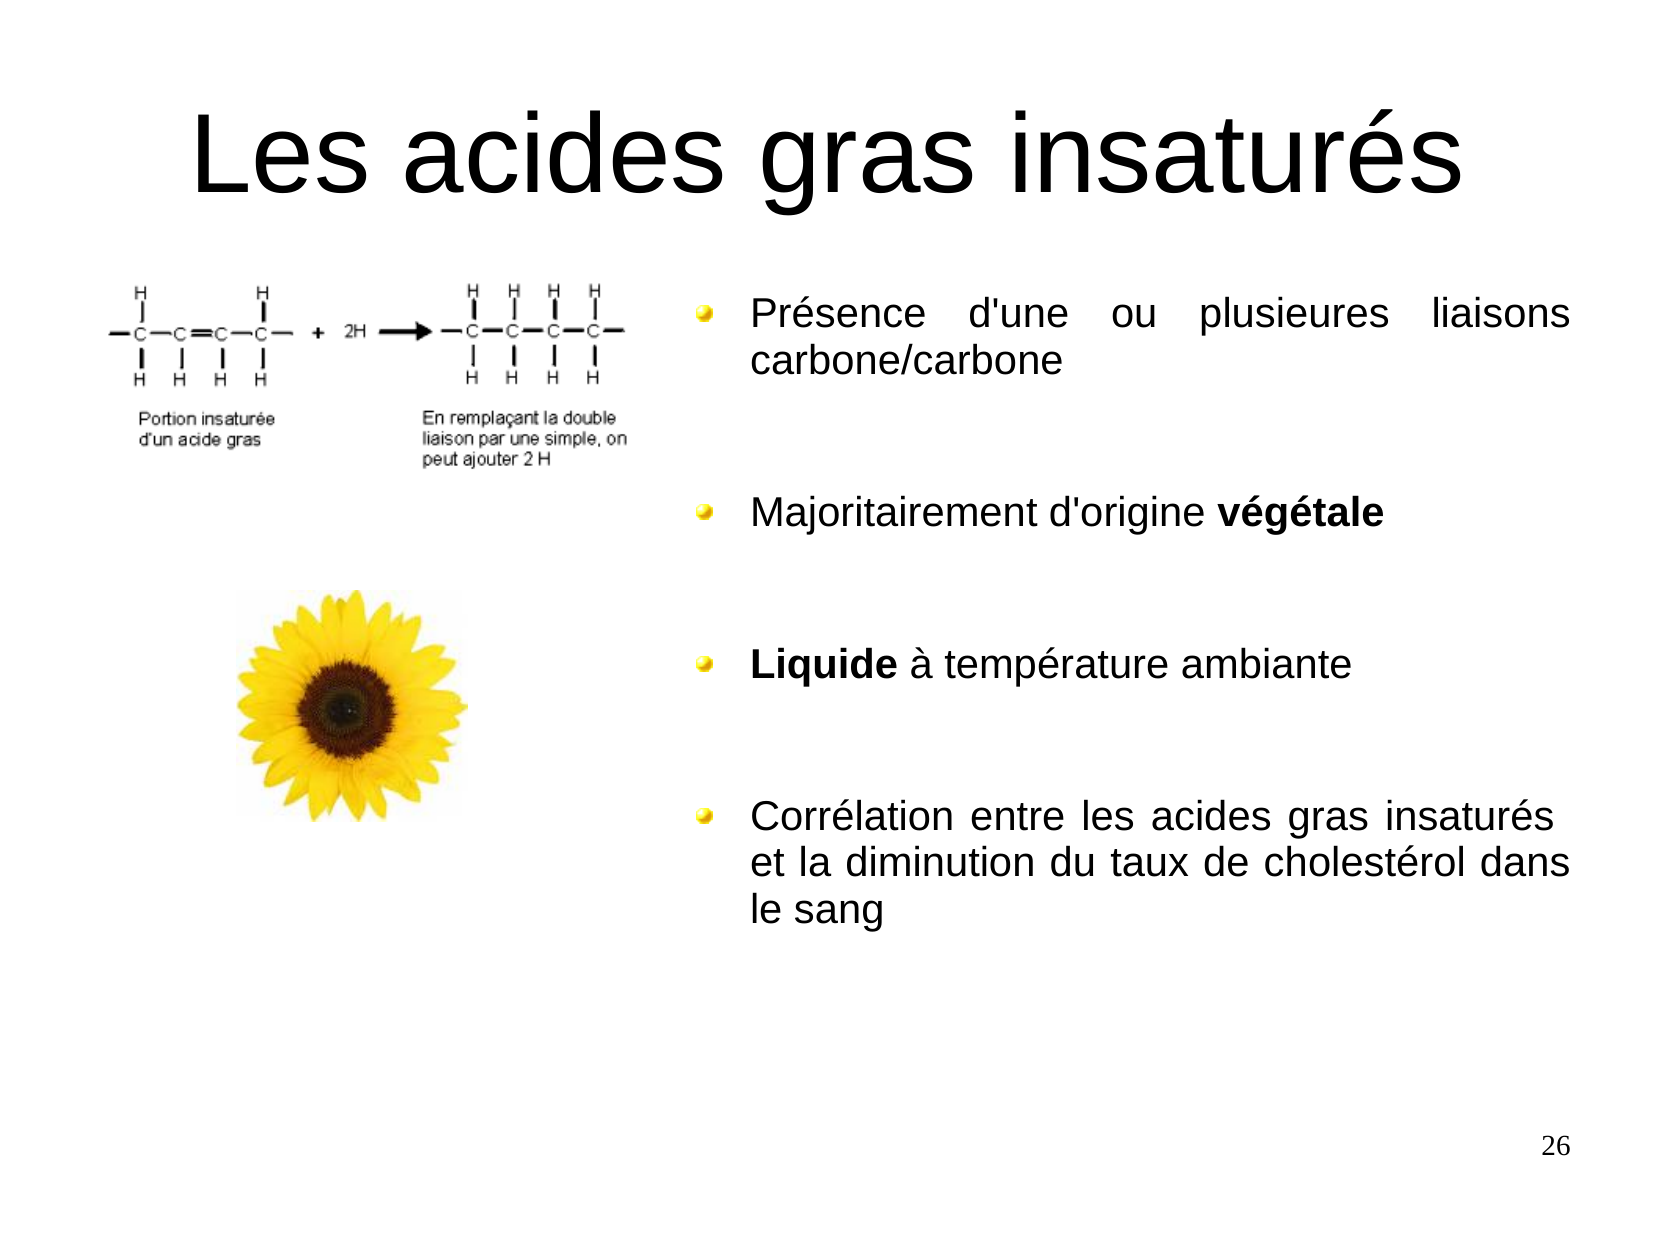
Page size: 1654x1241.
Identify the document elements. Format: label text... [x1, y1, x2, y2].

list Présence d'une ou plusieures liaisons carbone/carbone Majoritairement d'origine végétale Liquide à température ambiante Corrélation entre les acides gras insaturés et la diminution du taux de cholestérol dans le sang [679, 290, 1572, 1146]
list [147, 581, 650, 1034]
title Les acides gras insaturés [82, 49, 1571, 257]
picture [93, 265, 680, 513]
picture [236, 590, 468, 822]
